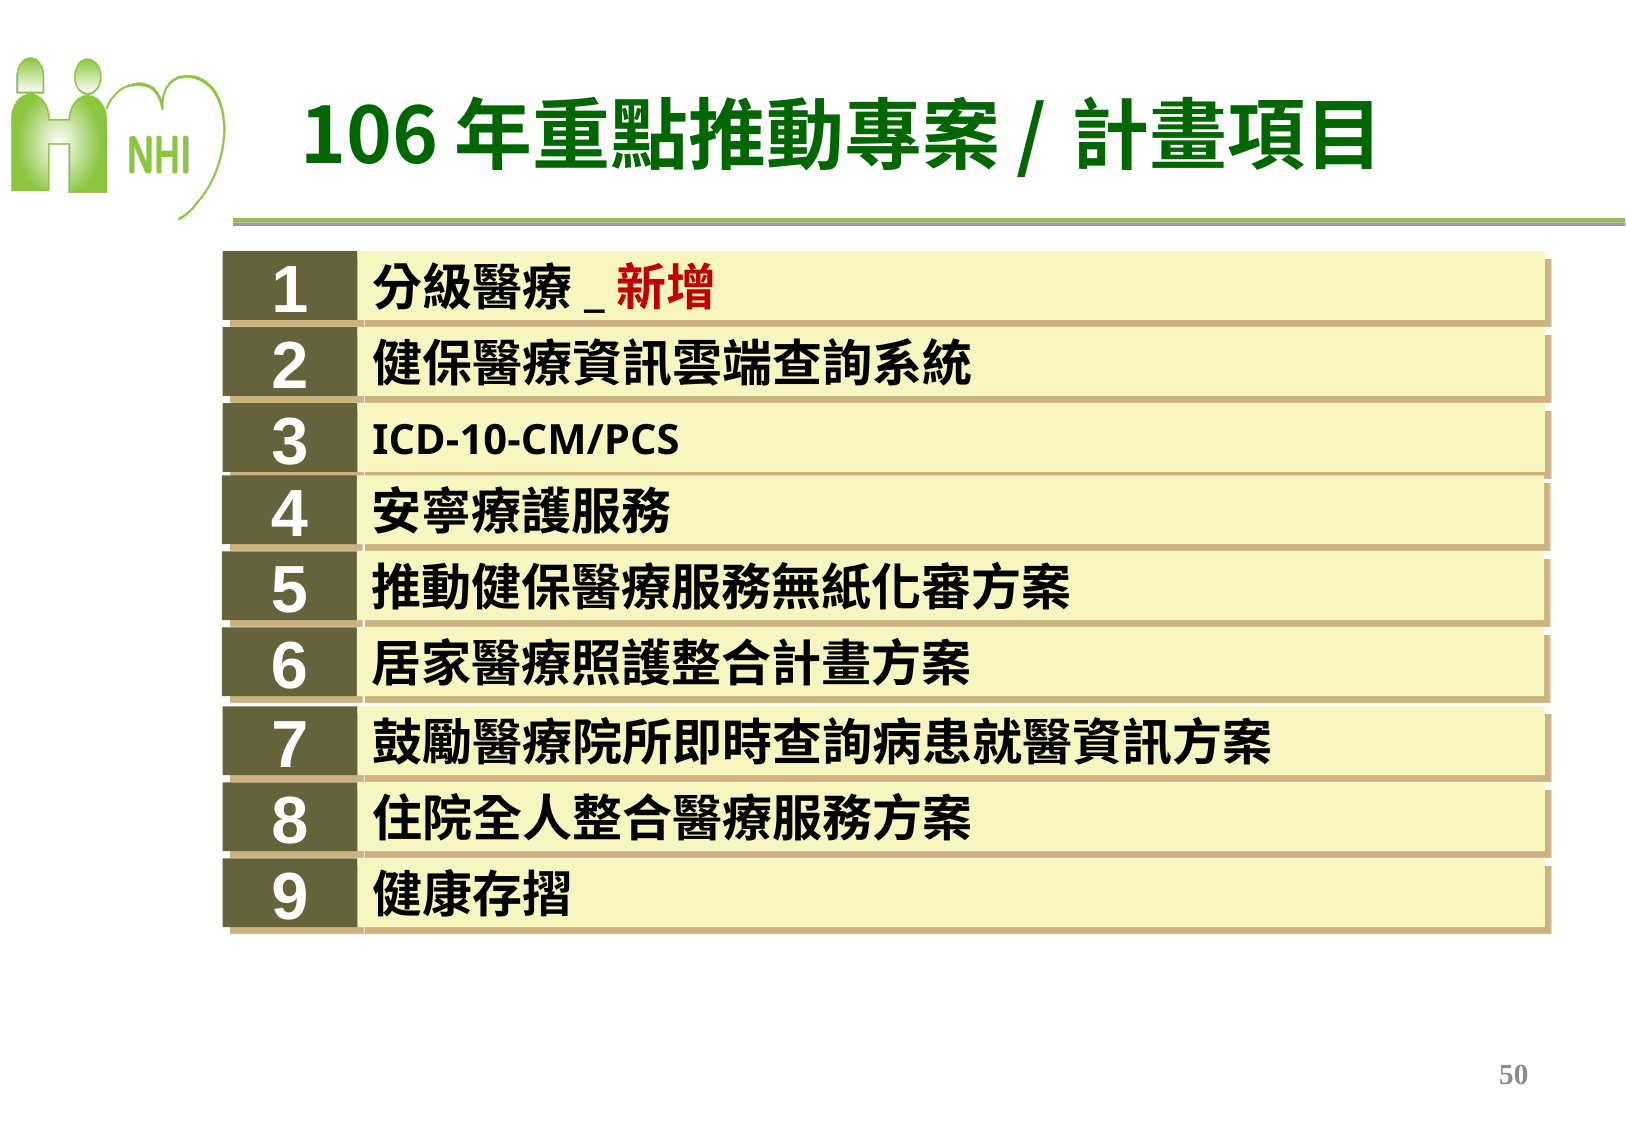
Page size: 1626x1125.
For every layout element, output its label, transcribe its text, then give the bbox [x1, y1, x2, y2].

text_box 安寧療護服務 [356, 475, 1545, 545]
text_box ICD-10-CM/PCS [357, 403, 1545, 472]
text_box 推動健保醫療服務無紙化審方案 [356, 551, 1545, 621]
text_box 住院全人整合醫療服務方案 [357, 782, 1545, 852]
text_box 1 [222, 251, 357, 320]
text_box 9 [222, 858, 357, 928]
title 106年重點推動專案/計畫項目 [245, 45, 1439, 220]
text_box 7 [222, 706, 357, 776]
text_box 8 [222, 782, 357, 852]
text_box 5 [221, 551, 356, 621]
text_box 2 [222, 327, 357, 396]
text_box 4 [221, 475, 356, 545]
text_box 6 [221, 627, 356, 697]
text_box 健保醫療資訊雲端查詢系統 [357, 327, 1545, 396]
text_box 居家醫療照護整合計畫方案 [356, 627, 1545, 697]
text_box 分級醫療_新增 [357, 251, 1545, 320]
text_box 健康存摺 [357, 858, 1545, 928]
text_box 鼓勵醫療院所即時查詢病患就醫資訊方案 [357, 706, 1545, 776]
picture [0, 42, 233, 233]
text_box 3 [222, 403, 357, 472]
slide_number <編號> [1164, 1042, 1544, 1103]
